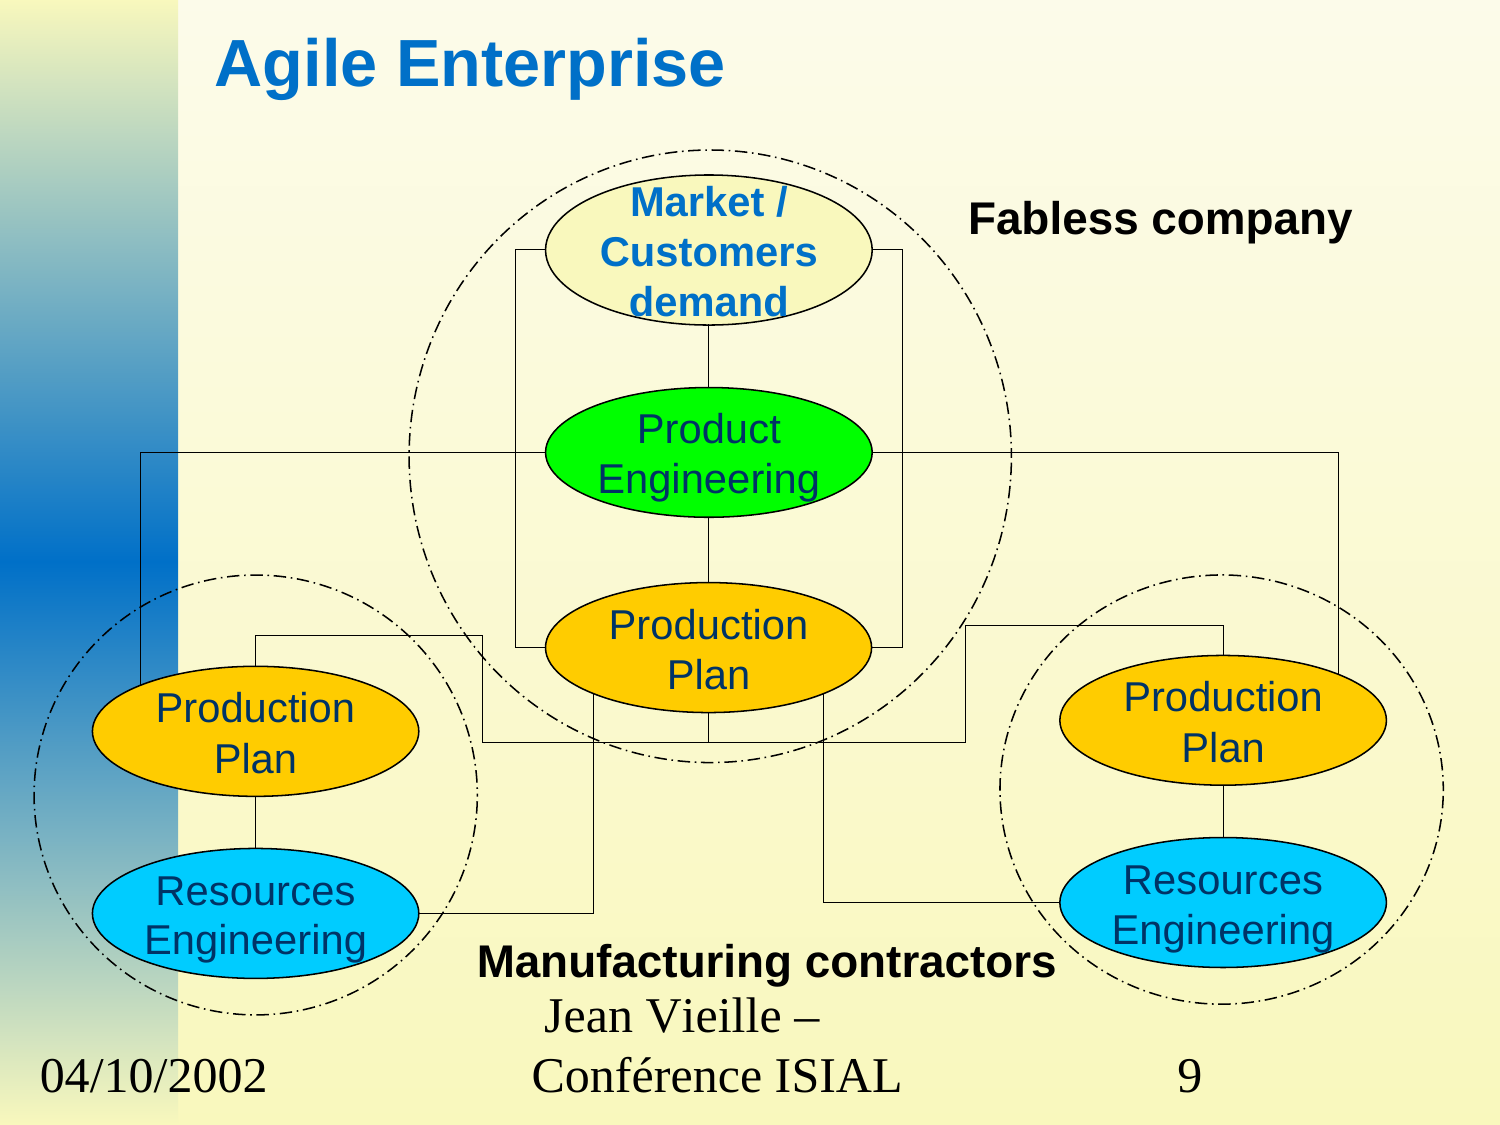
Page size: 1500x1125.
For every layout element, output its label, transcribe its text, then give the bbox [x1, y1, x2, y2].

text_box Resources Engineering [92, 848, 419, 979]
text_box Production Plan [545, 582, 872, 713]
title Agile Enterprise [199, 12, 1466, 201]
text_box Production Plan [1059, 655, 1387, 786]
text_box Fabless company [954, 181, 1367, 251]
text_box Market / Customers demand [545, 174, 873, 326]
text_box Resources Engineering [1059, 837, 1387, 968]
text_box Manufacturing contractors [463, 924, 1071, 994]
text_box Production Plan [92, 666, 419, 797]
text_box Product Engineering [545, 387, 873, 518]
